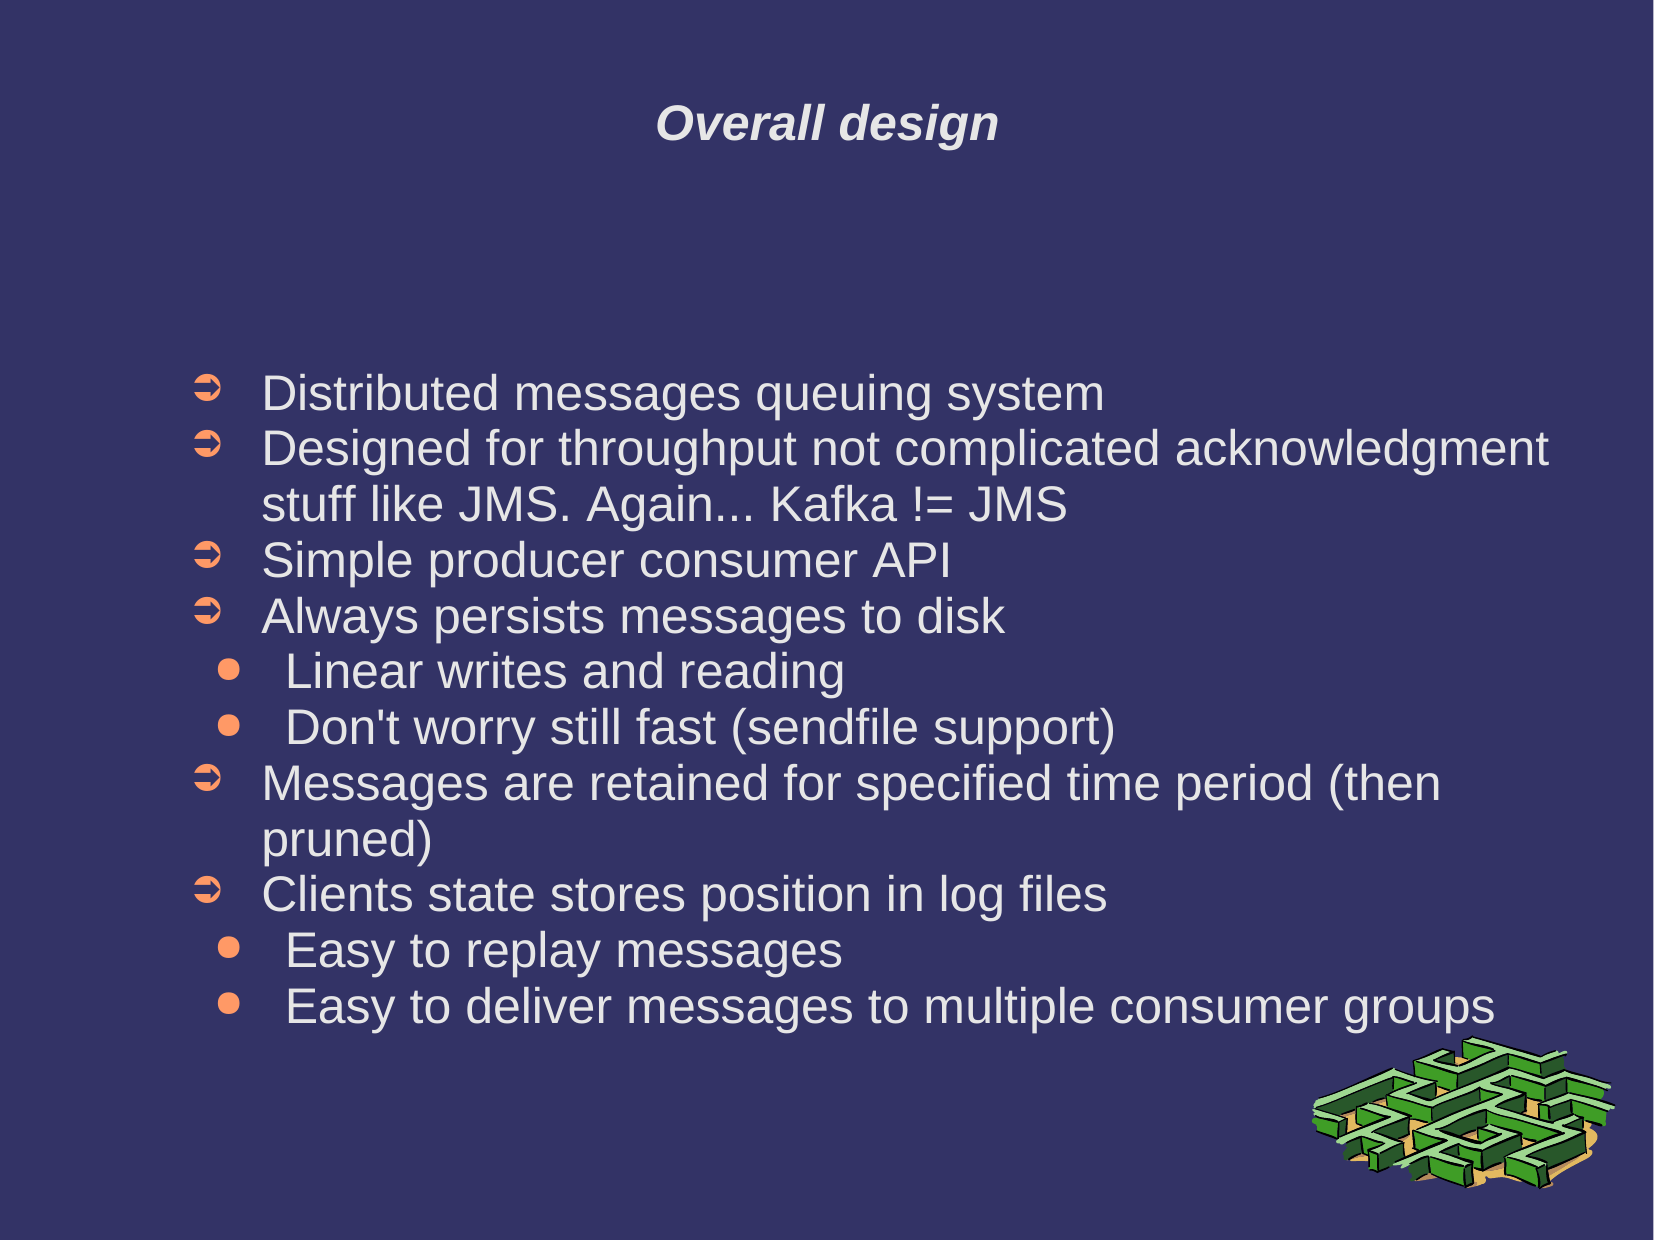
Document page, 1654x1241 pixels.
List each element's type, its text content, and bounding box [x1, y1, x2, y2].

list Distributed messages queuing system Designed for throughput not complicated acknowledgment stuff like JMS. Again... Kafka != JMS Simple producer consumer API Always persists messages to disk Linear writes and reading Don't worry still fast (sendfile support) Messages are retained for specified time period (then pruned) Clients state stores position in log files Easy to replay messages Easy to deliver messages to multiple consumer groups [178, 364, 1570, 1147]
title Overall design [121, 19, 1534, 227]
